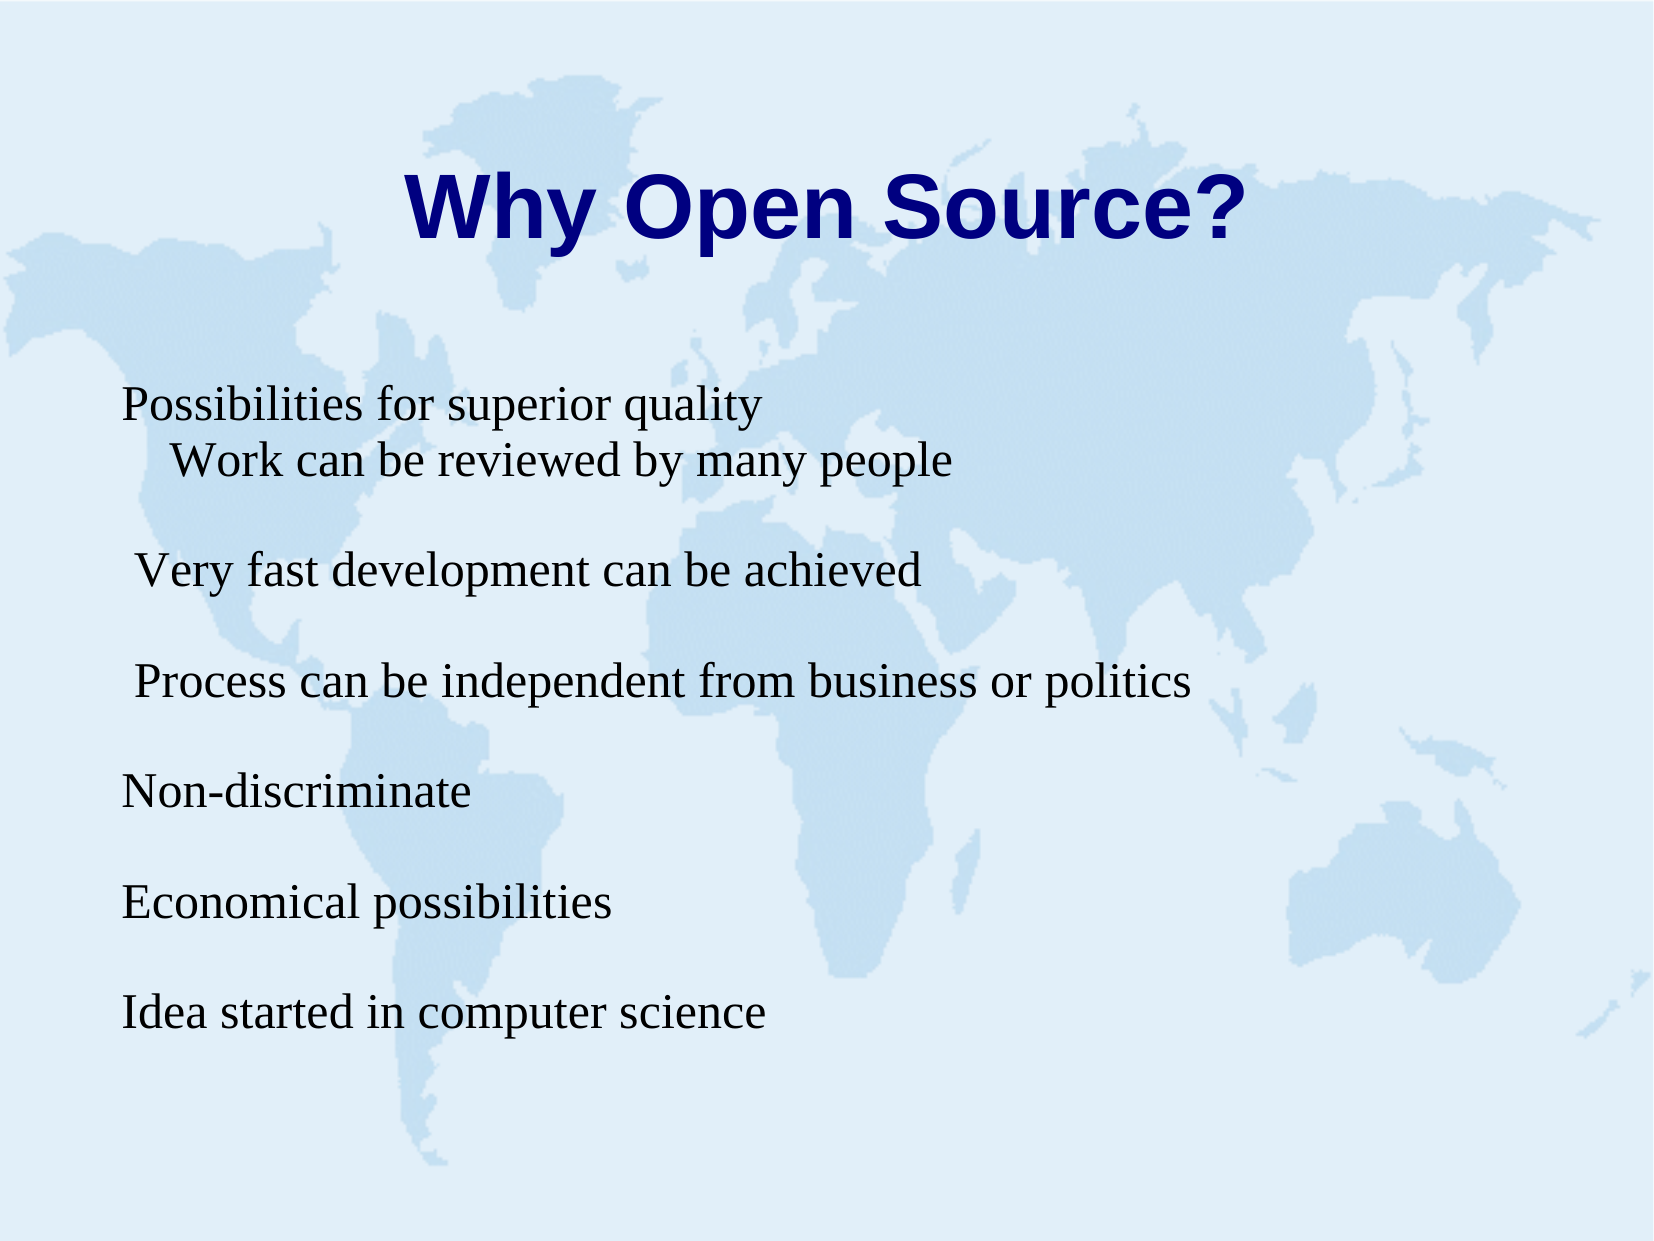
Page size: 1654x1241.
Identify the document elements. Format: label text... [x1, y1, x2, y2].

picture [0, 0, 1654, 1241]
title Why Open Source? [121, 102, 1534, 311]
subtitle Possibilities for superior quality Work can be reviewed by many people Very fast development can be achieved Process can be independent from business or politics Non-discriminate Economical possibilities Idea started in computer science [121, 342, 1534, 1129]
